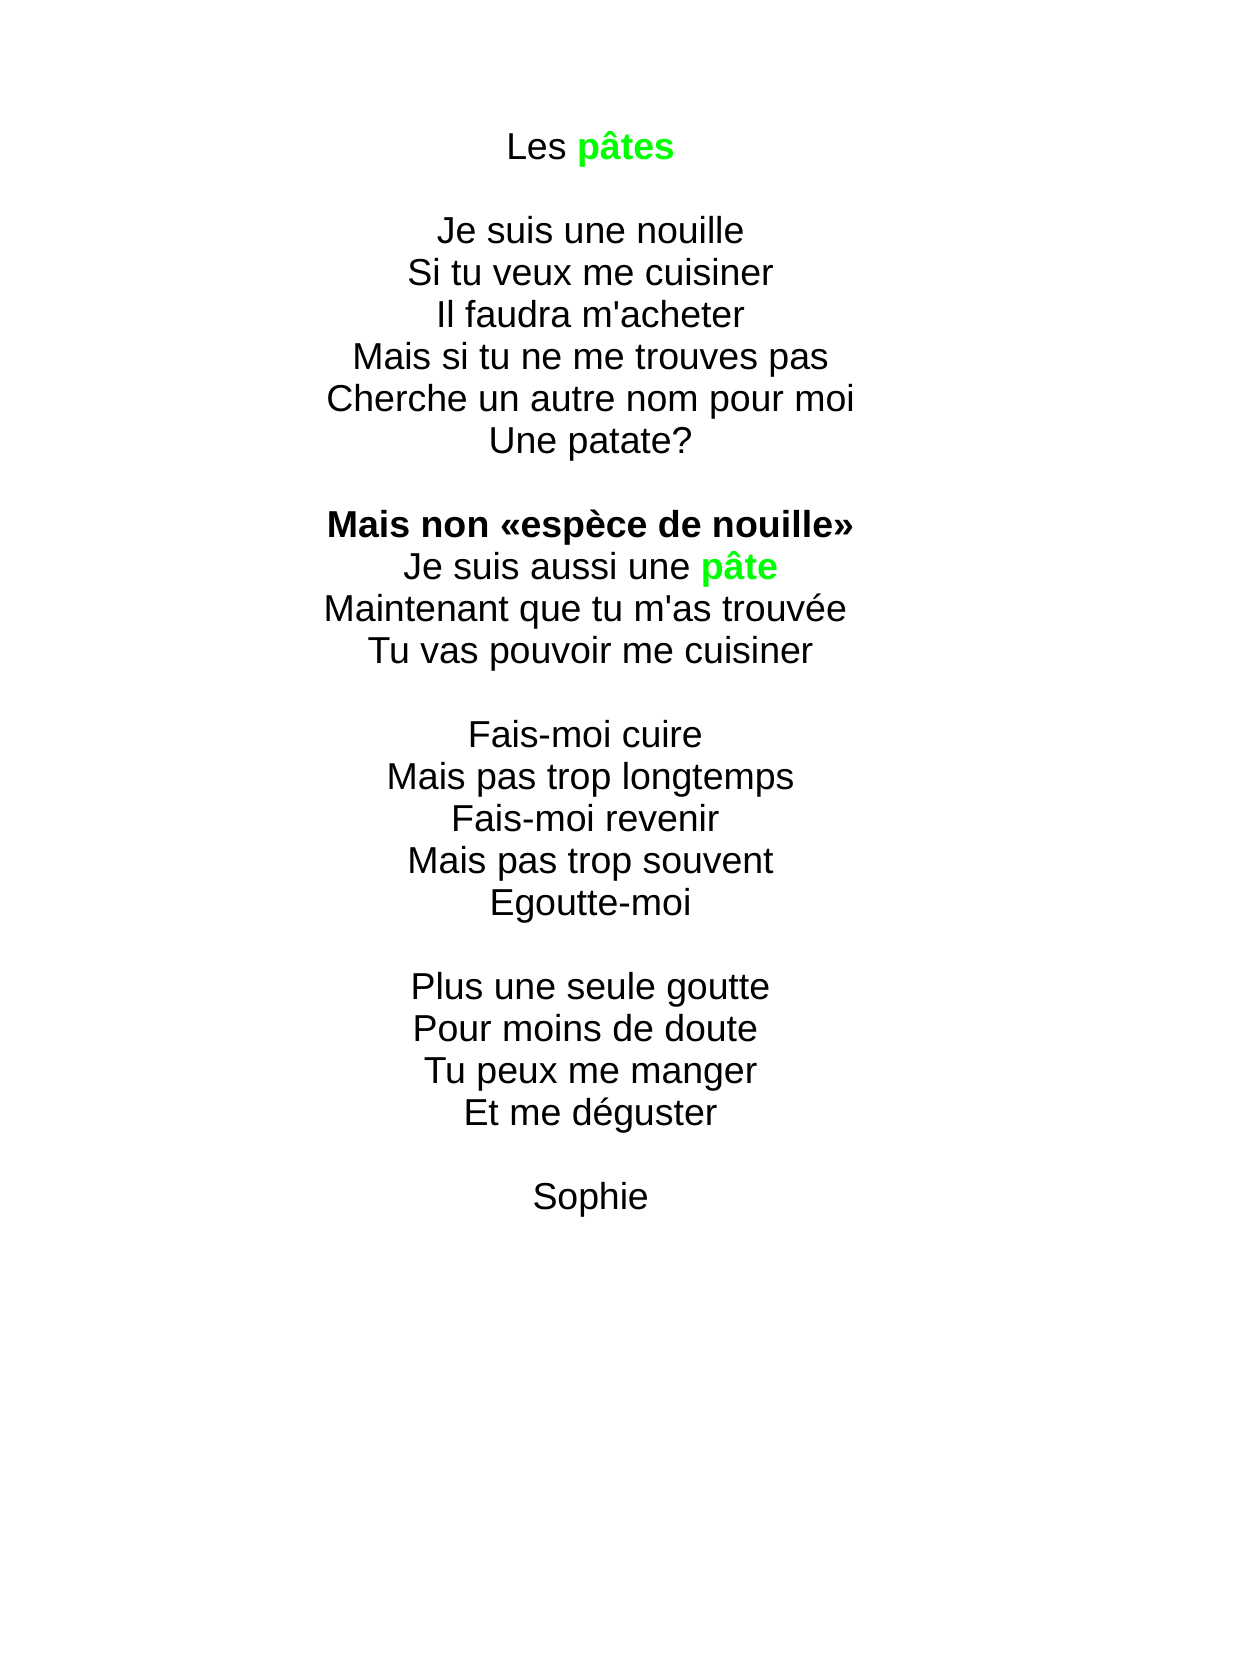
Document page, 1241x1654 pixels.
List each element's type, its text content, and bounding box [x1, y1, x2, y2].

text_box Les pâtes Je suis une nouille Si tu veux me cuisiner Il faudra m'acheter Mais si tu ne me trouves pas Cherche un autre nom pour moi Une patate? Mais non «espèce de nouille» Je suis aussi une pâte Maintenant que tu m'as trouvée Tu vas pouvoir me cuisiner Fais-moi cuire Mais pas trop longtemps Fais-moi revenir Mais pas trop souvent Egoutte-moi Plus une seule goutte Pour moins de doute Tu peux me manger Et me déguster Sophie [177, 118, 1004, 1286]
